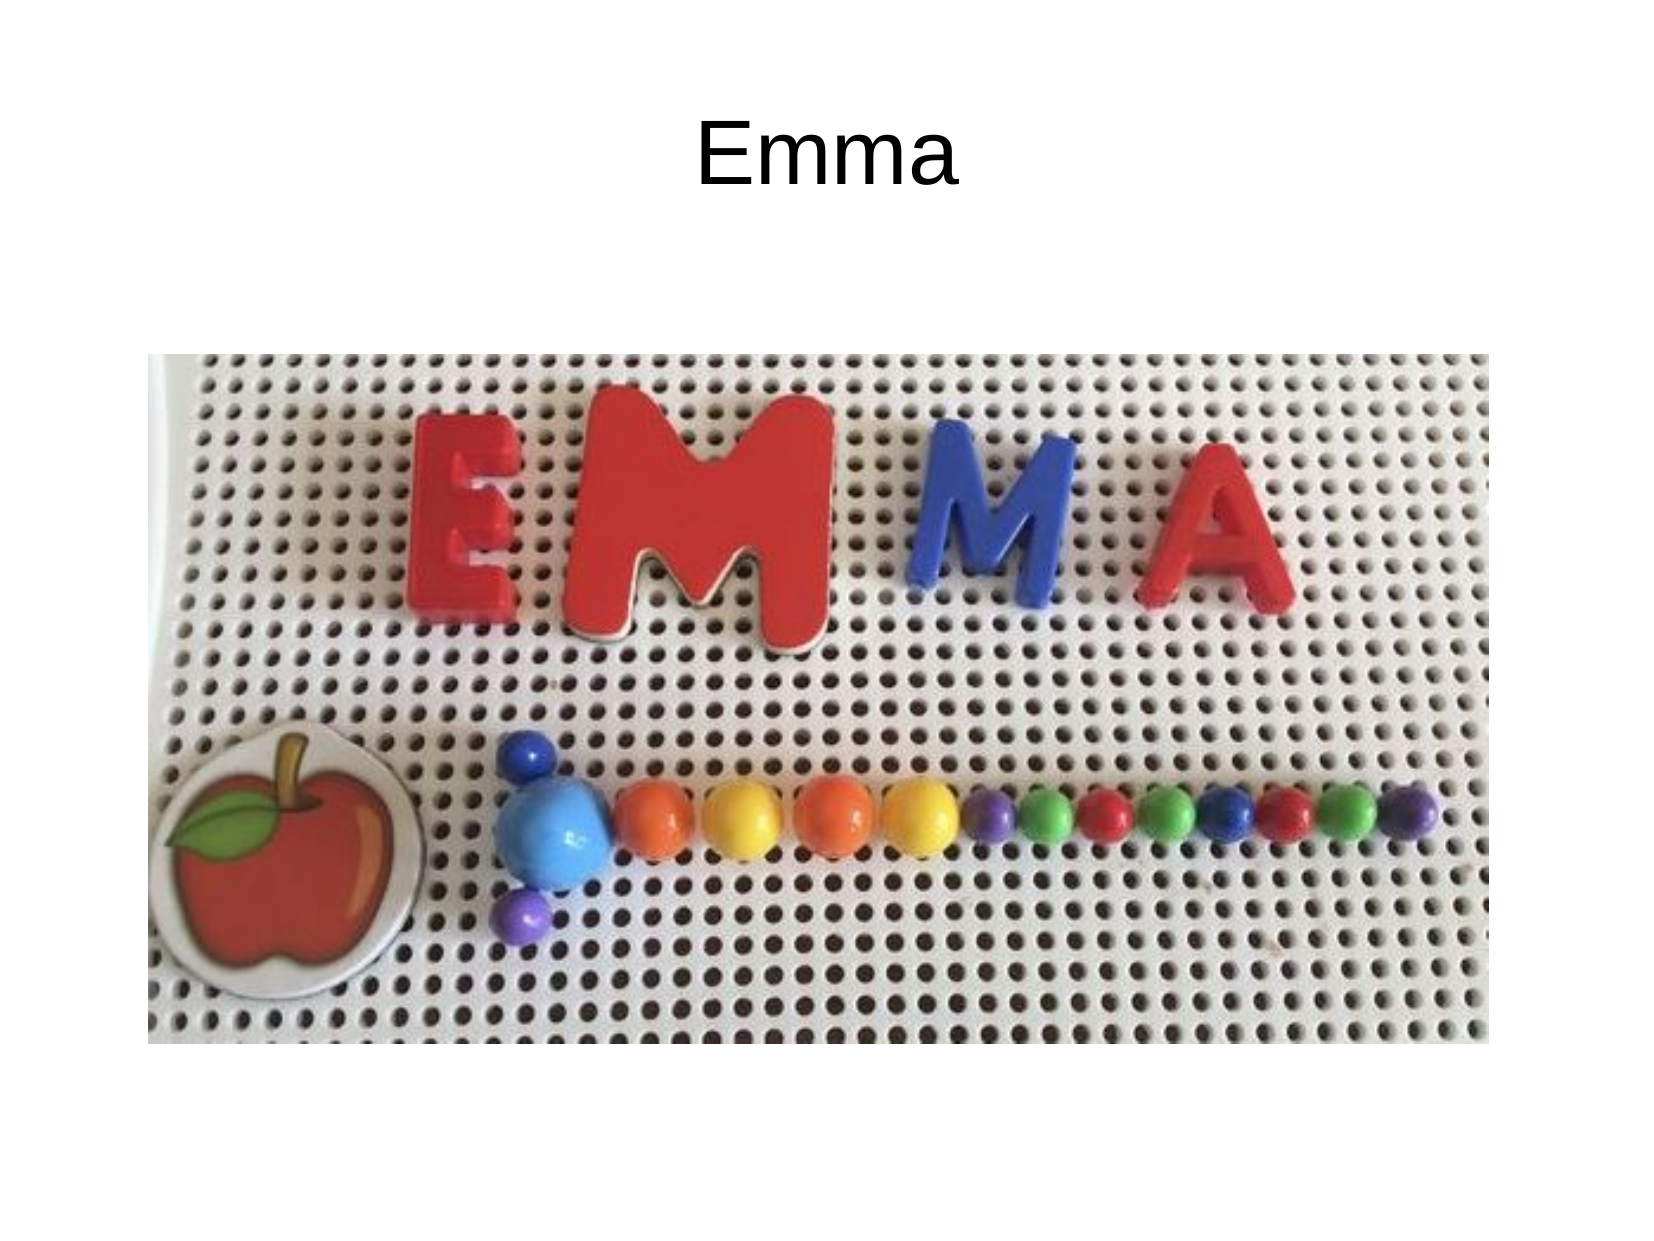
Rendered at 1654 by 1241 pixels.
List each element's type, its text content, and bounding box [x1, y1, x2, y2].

picture [148, 354, 1489, 1044]
title Emma [82, 49, 1571, 257]
